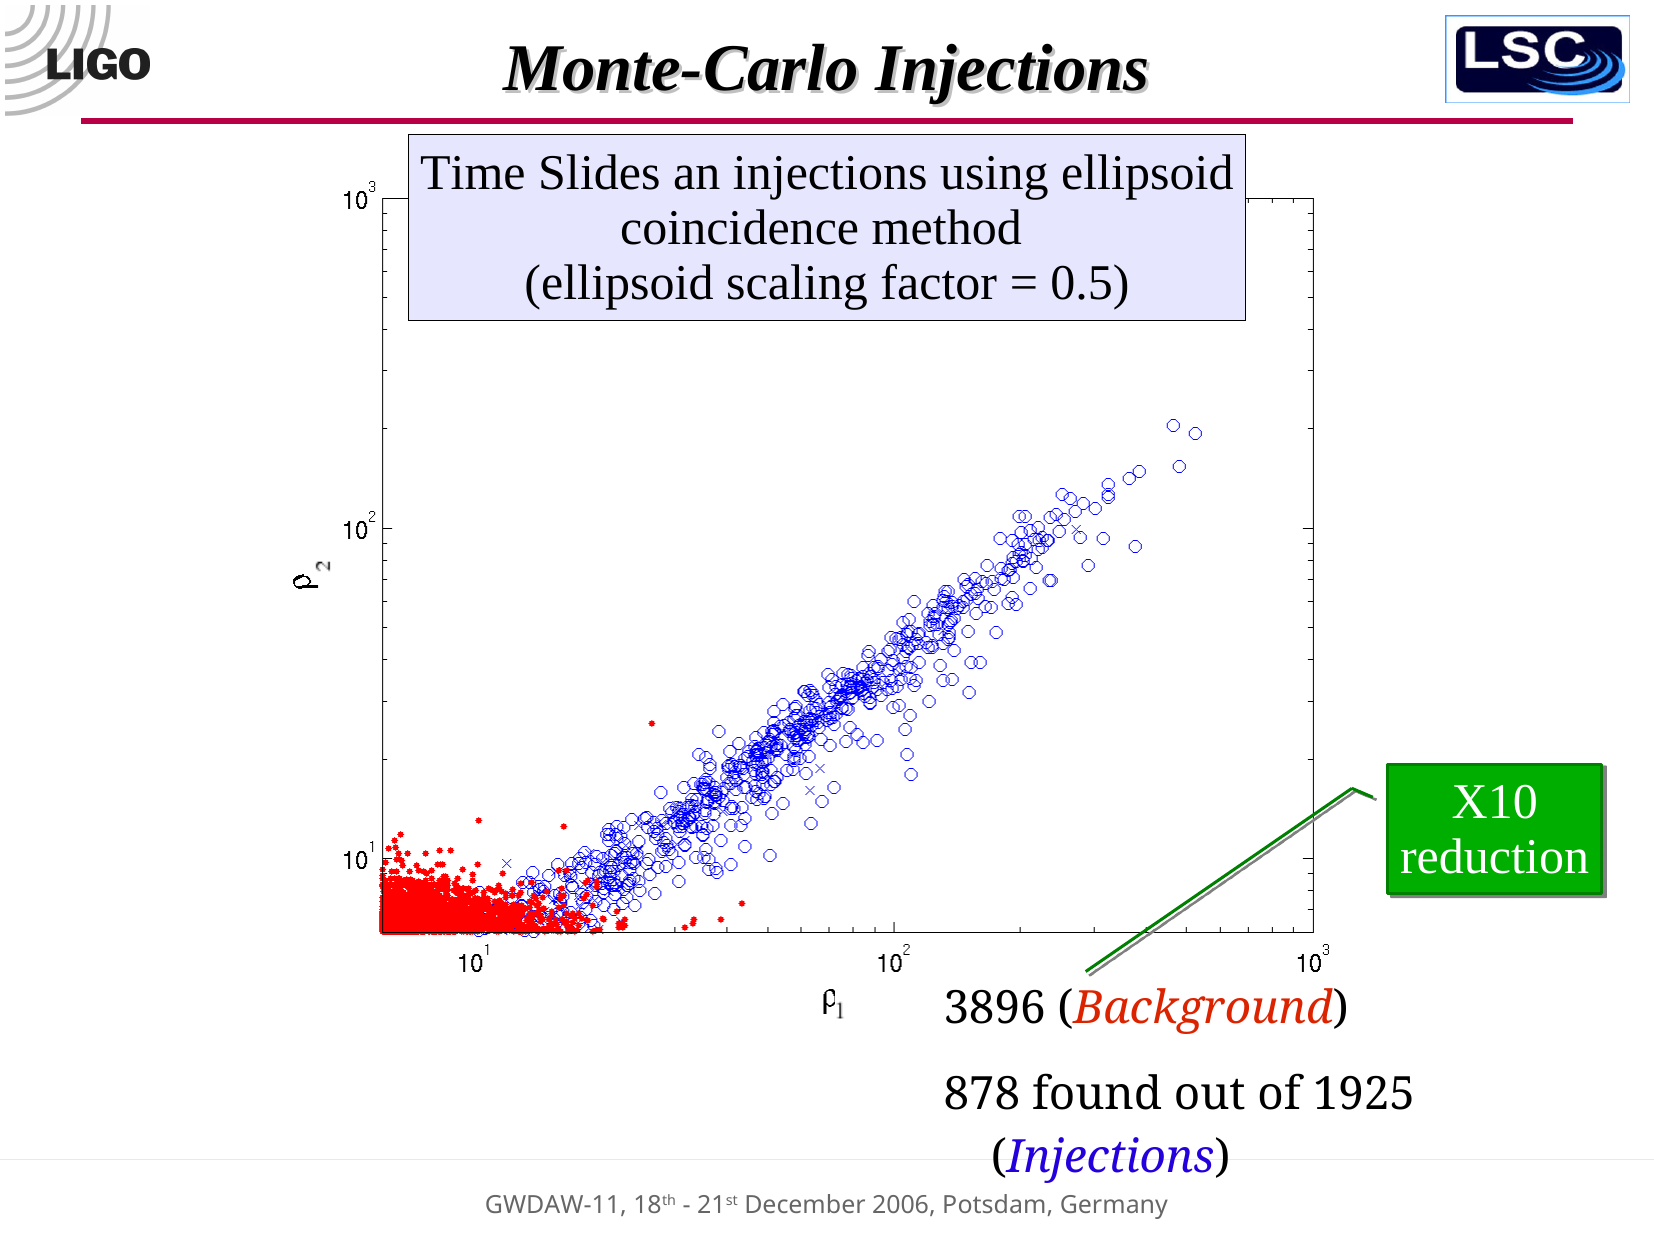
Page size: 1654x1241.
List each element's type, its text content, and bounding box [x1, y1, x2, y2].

text_box Time Slides an injections using ellipsoid coincidence method (ellipsoid scaling factor = 0.5) [408, 134, 1246, 321]
text_box X10 reduction [1388, 765, 1602, 893]
picture [226, 140, 1427, 1031]
picture [1533, 15, 1630, 103]
title Monte-Carlo Injections [120, 0, 1533, 140]
list 3896 (Background) 878 found out of 1925 (Injections) [849, 974, 1640, 1172]
